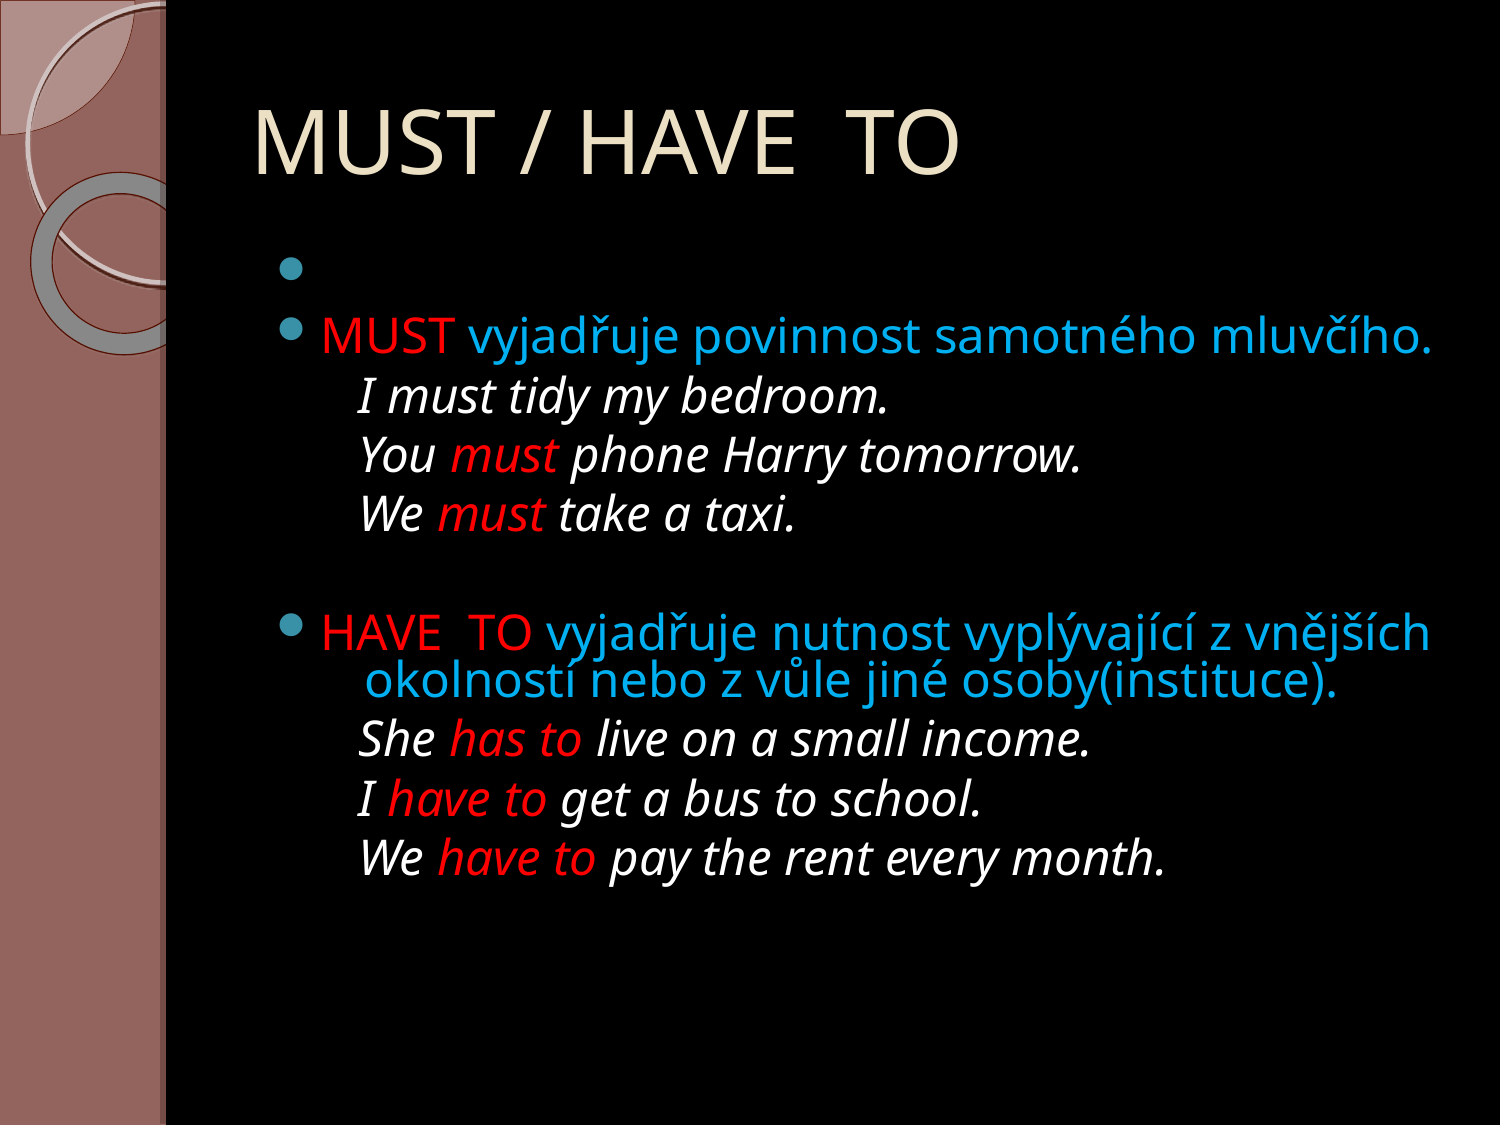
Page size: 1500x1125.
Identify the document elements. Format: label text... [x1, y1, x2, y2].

title MUST / HAVE TO [235, 45, 1466, 233]
list MUST vyjadřuje povinnost samotného mluvčího. I must tidy my bedroom. You must phone Harry tomorrow. We must take a taxi. HAVE TO vyjadřuje nutnost vyplývající z vnějších okolností nebo z vůle jiné osoby(instituce). She has to live on a small income. I have to get a bus to school. We have to pay the rent every month. [235, 237, 1466, 1026]
